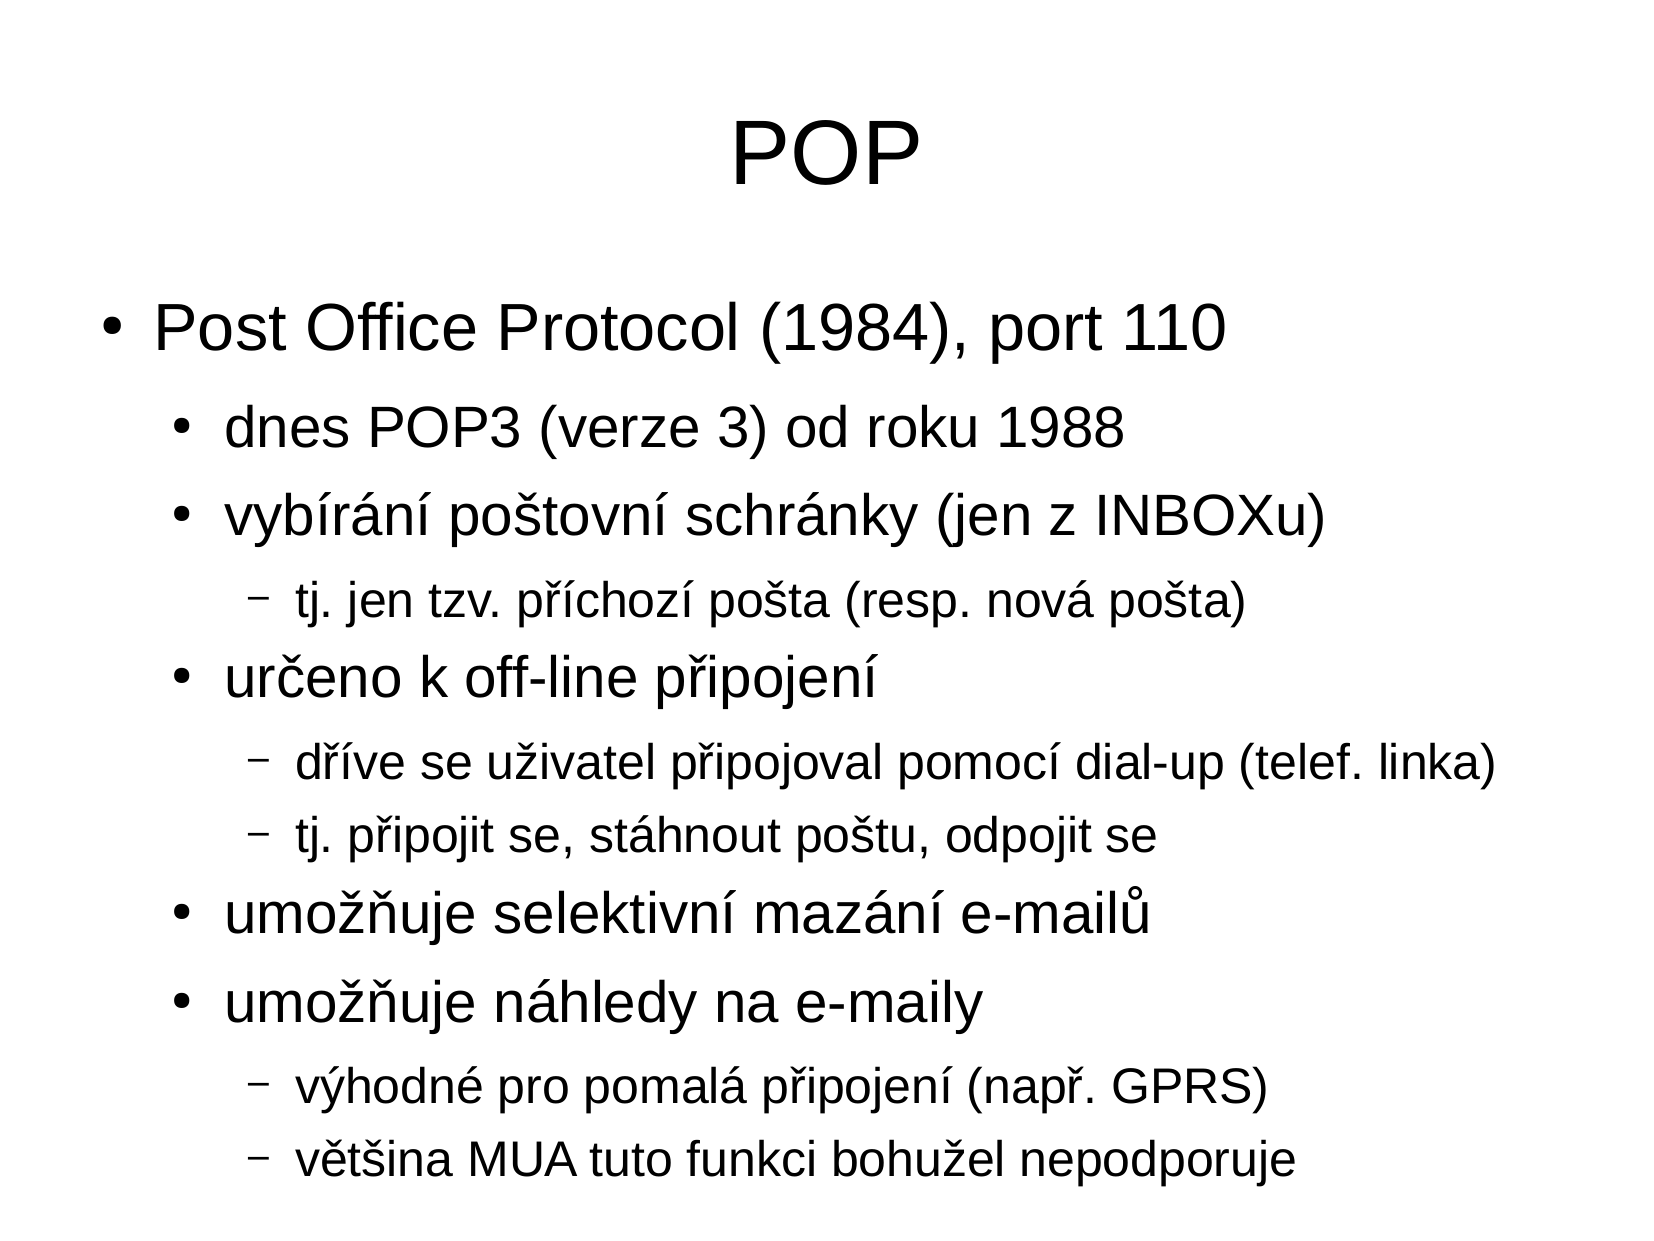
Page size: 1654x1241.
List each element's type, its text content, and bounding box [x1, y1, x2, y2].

list Post Office Protocol (1984), port 110 dnes POP3 (verze 3) od roku 1988 vybírání poštovní schránky (jen z INBOXu) tj. jen tzv. příchozí pošta (resp. nová pošta) určeno k off-line připojení dříve se uživatel připojoval pomocí dial-up (telef. linka) tj. připojit se, stáhnout poštu, odpojit se umožňuje selektivní mazání e-mailů umožňuje náhledy na e-maily výhodné pro pomalá připojení (např. GPRS) většina MUA tuto funkci bohužel nepodporuje [82, 290, 1571, 1188]
title POP [82, 49, 1571, 257]
